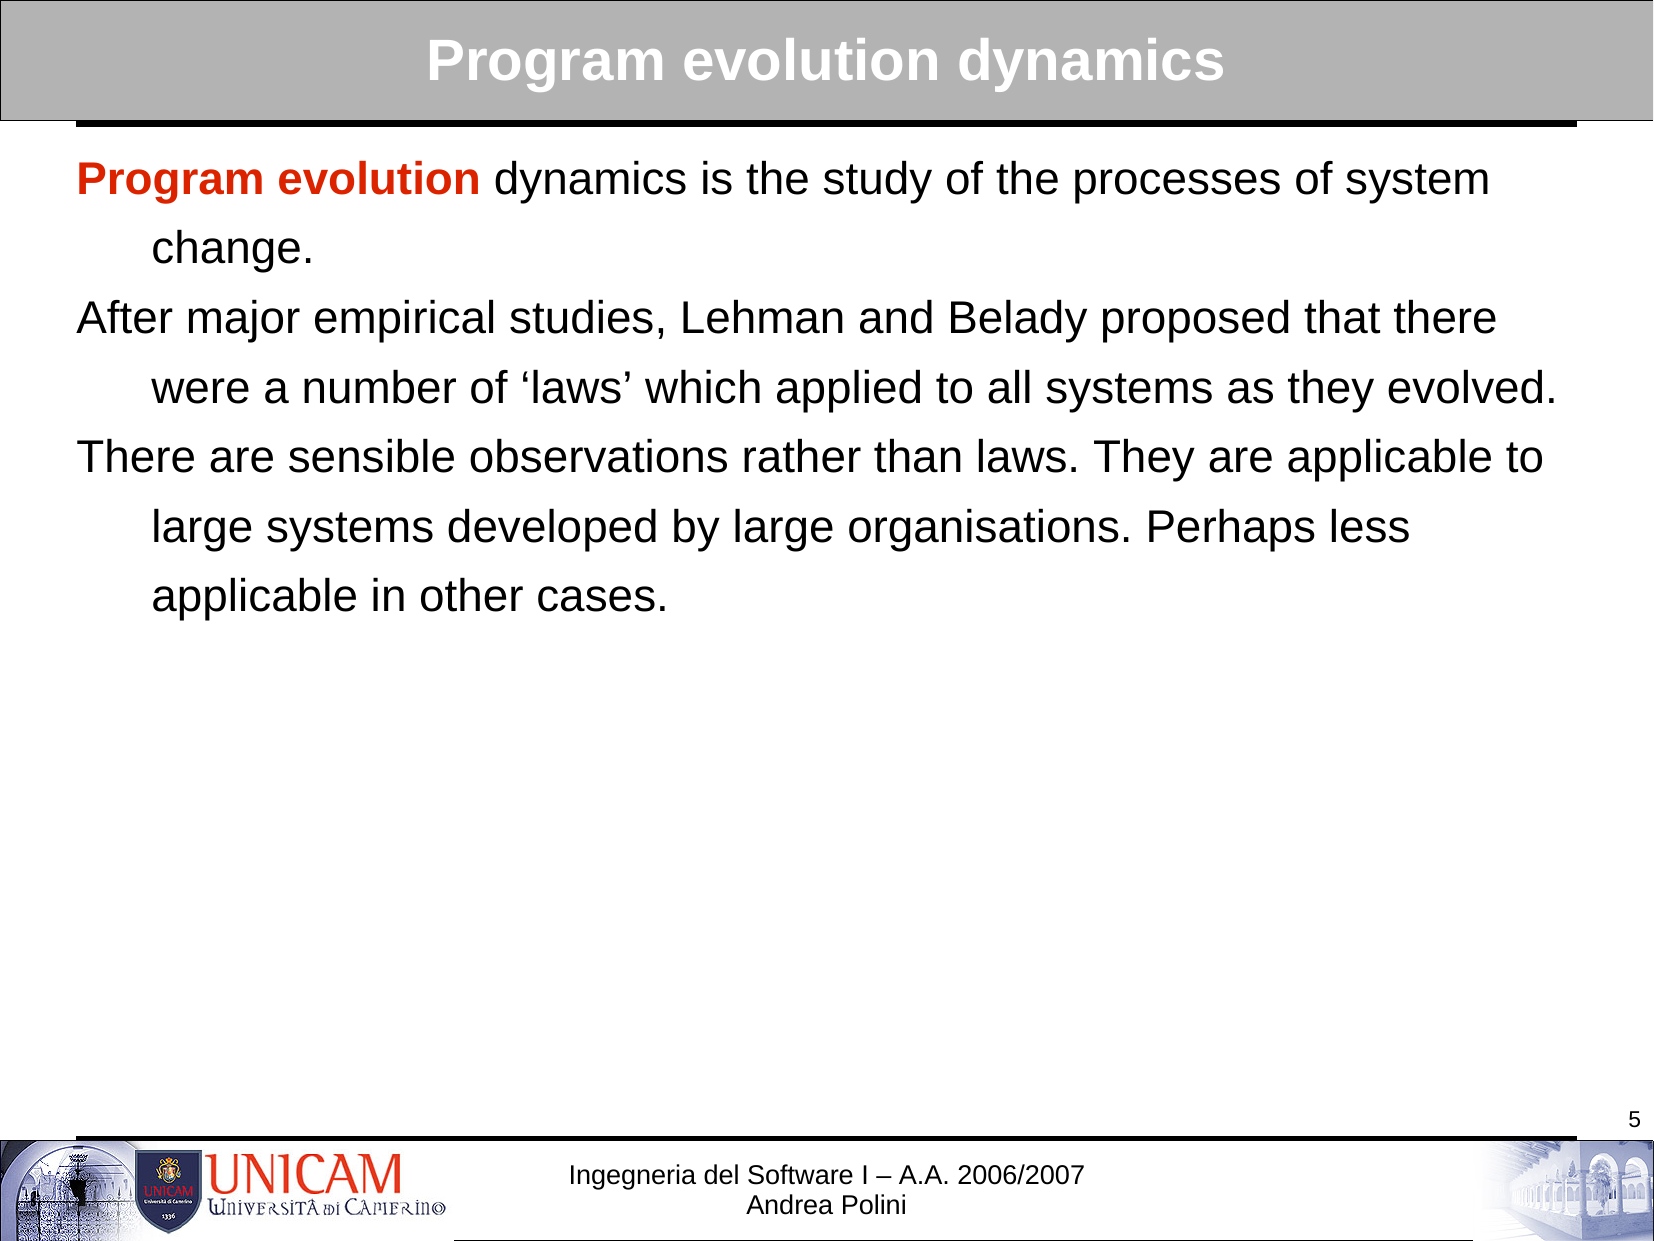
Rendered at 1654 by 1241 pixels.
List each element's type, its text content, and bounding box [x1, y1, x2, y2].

title Program evolution dynamics [0, 0, 1653, 121]
list Program evolution dynamics is the study of the processes of system change. After major empirical studies, Lehman and Belady proposed that there were a number of ‘laws’ which applied to all systems as they evolved. There are sensible observations rather than laws. They are applicable to large systems developed by large organisations. Perhaps less applicable in other cases. [76, 152, 1577, 759]
picture [0, 1141, 454, 1241]
picture [1473, 1141, 1654, 1241]
